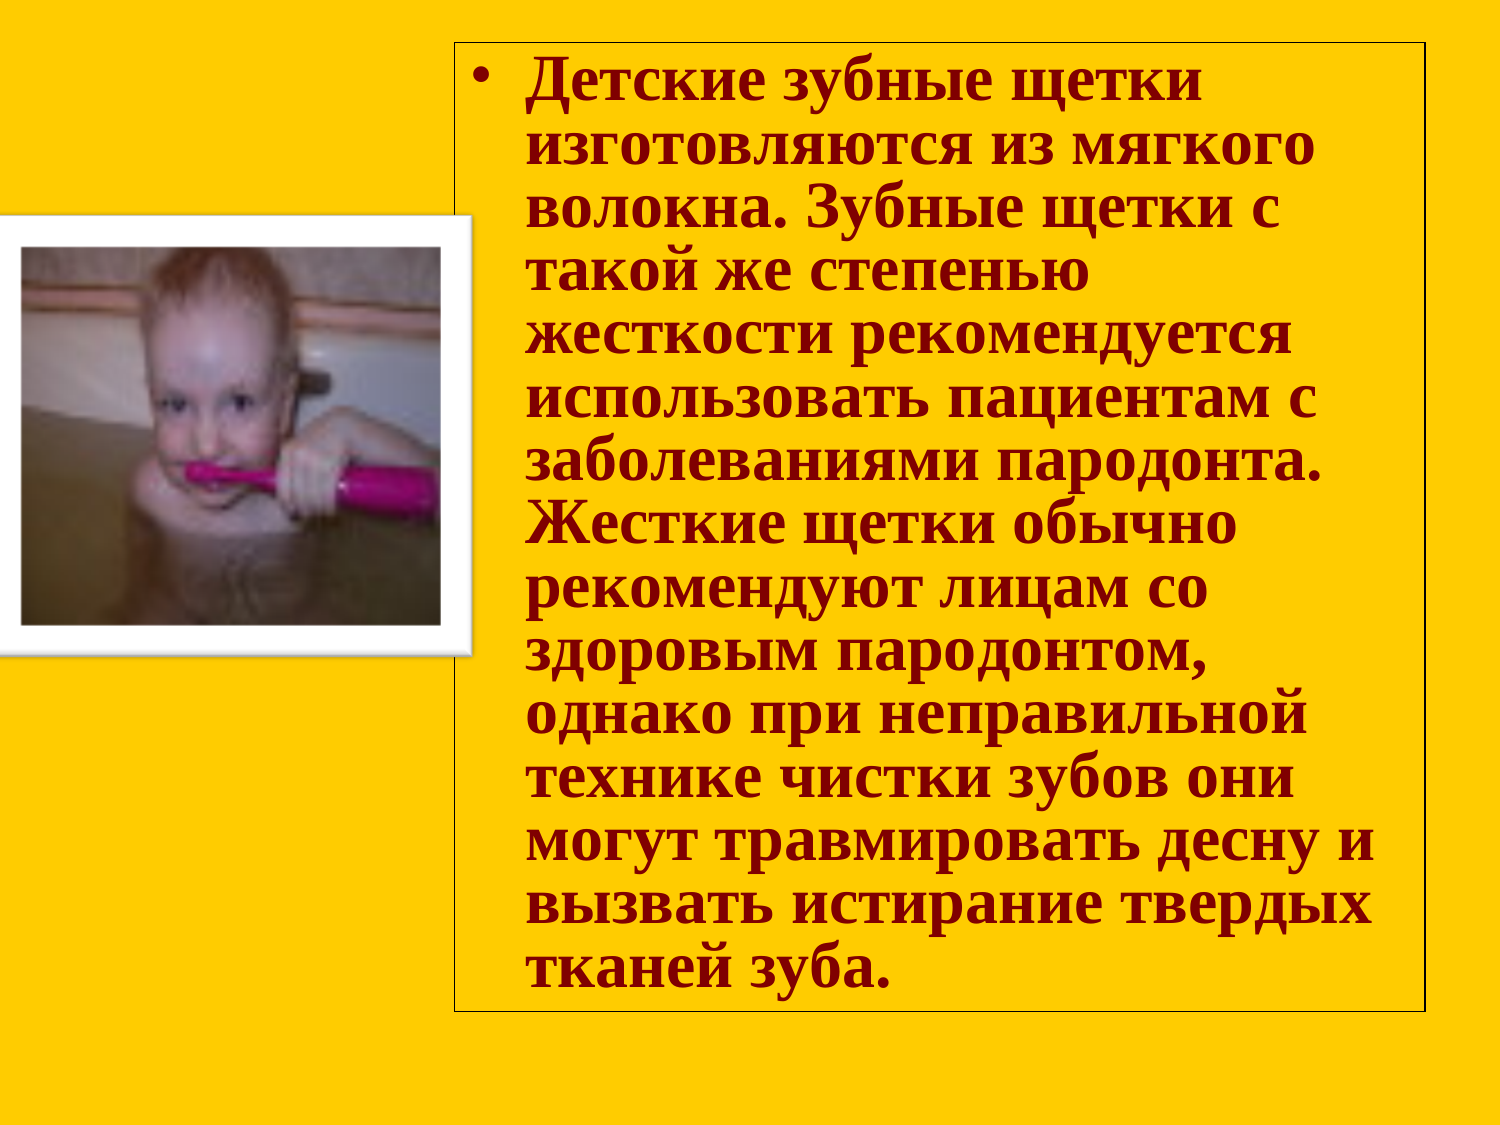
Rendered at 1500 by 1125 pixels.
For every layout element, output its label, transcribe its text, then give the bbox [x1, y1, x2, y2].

picture [0, 205, 482, 666]
list Детские зубные щетки изготовляются из мягкого волокна. Зубные щетки с такой же степенью жесткости рекомендуется использовать пациентам с заболеваниями пародонта. Жесткие щетки обычно рекомендуют лицам со здоровым пародонтом, однако при неправильной технике чистки зубов они могут травмировать десну и вызвать истирание твердых тканей зуба. [454, 42, 1425, 1012]
